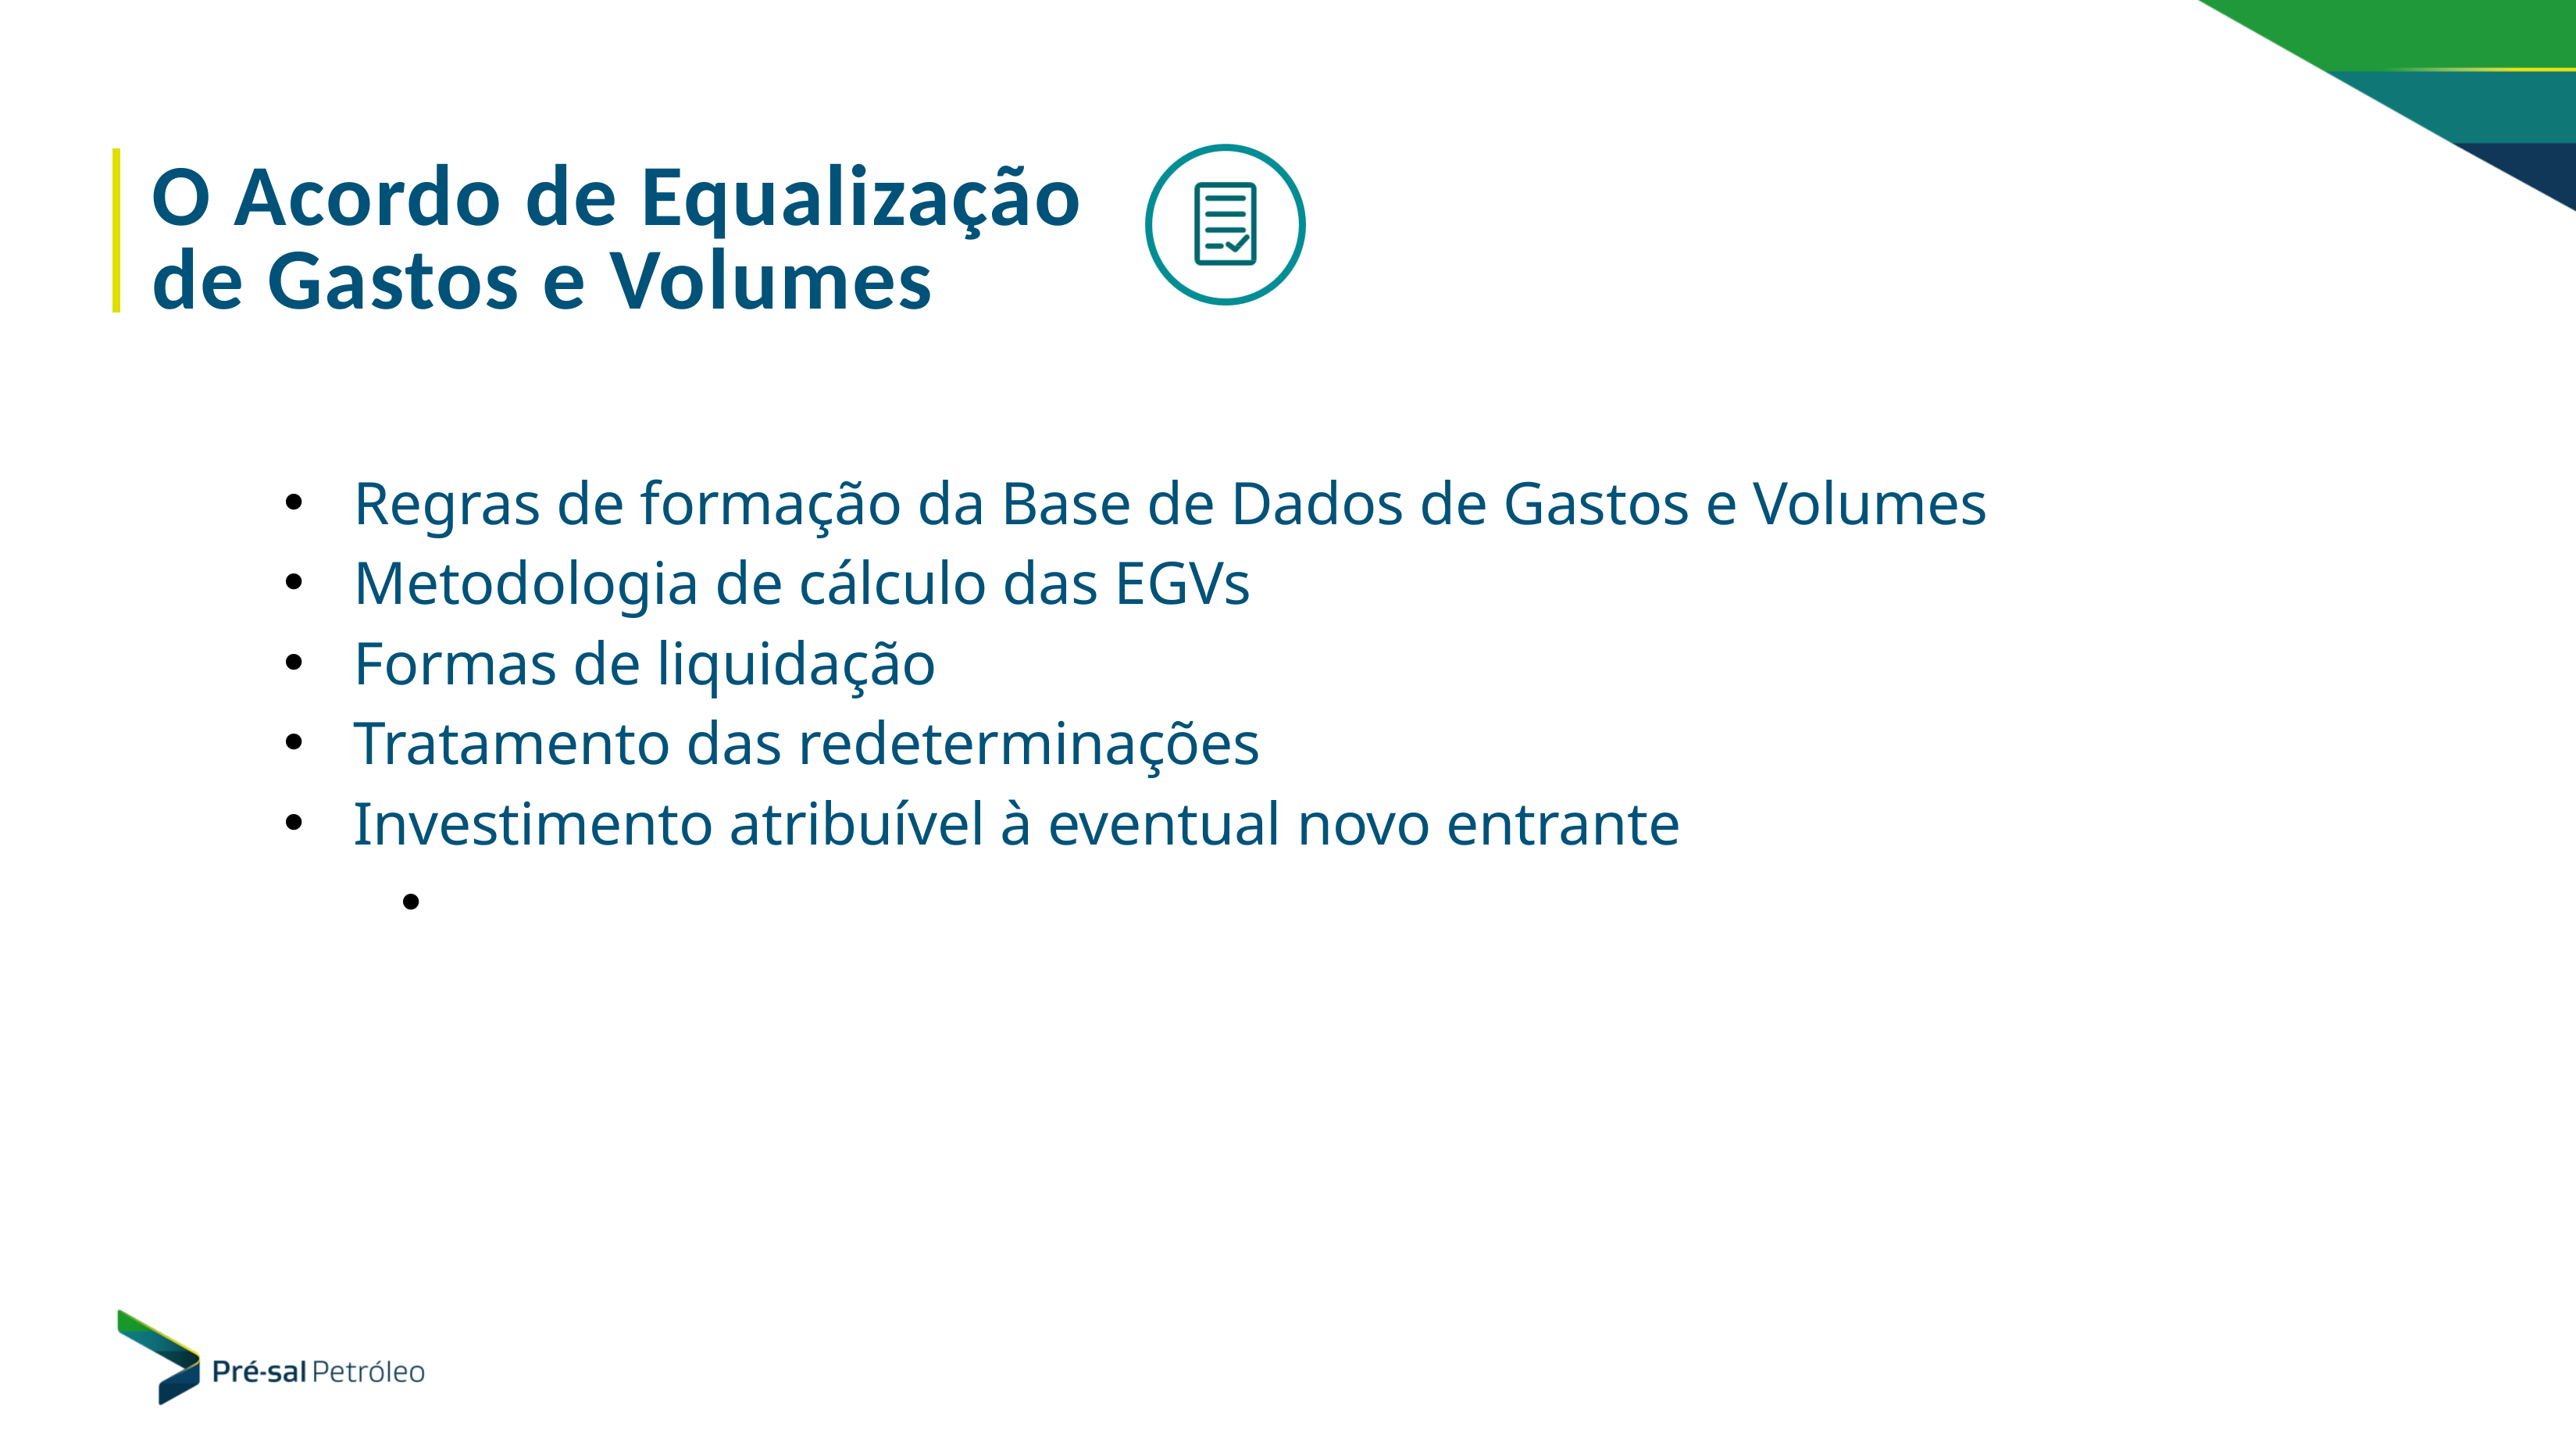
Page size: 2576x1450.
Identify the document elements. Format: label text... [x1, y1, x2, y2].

title O Acordo de Equalização de Gastos e Volumes [150, 158, 1112, 330]
picture [1145, 144, 1306, 305]
text_box Regras de formação da Base de Dados de Gastos e Volumes Metodologia de cálculo das EGVs Formas de liquidação Tratamento das redeterminações Investimento atribuível à eventual novo entrante [272, 459, 2431, 997]
